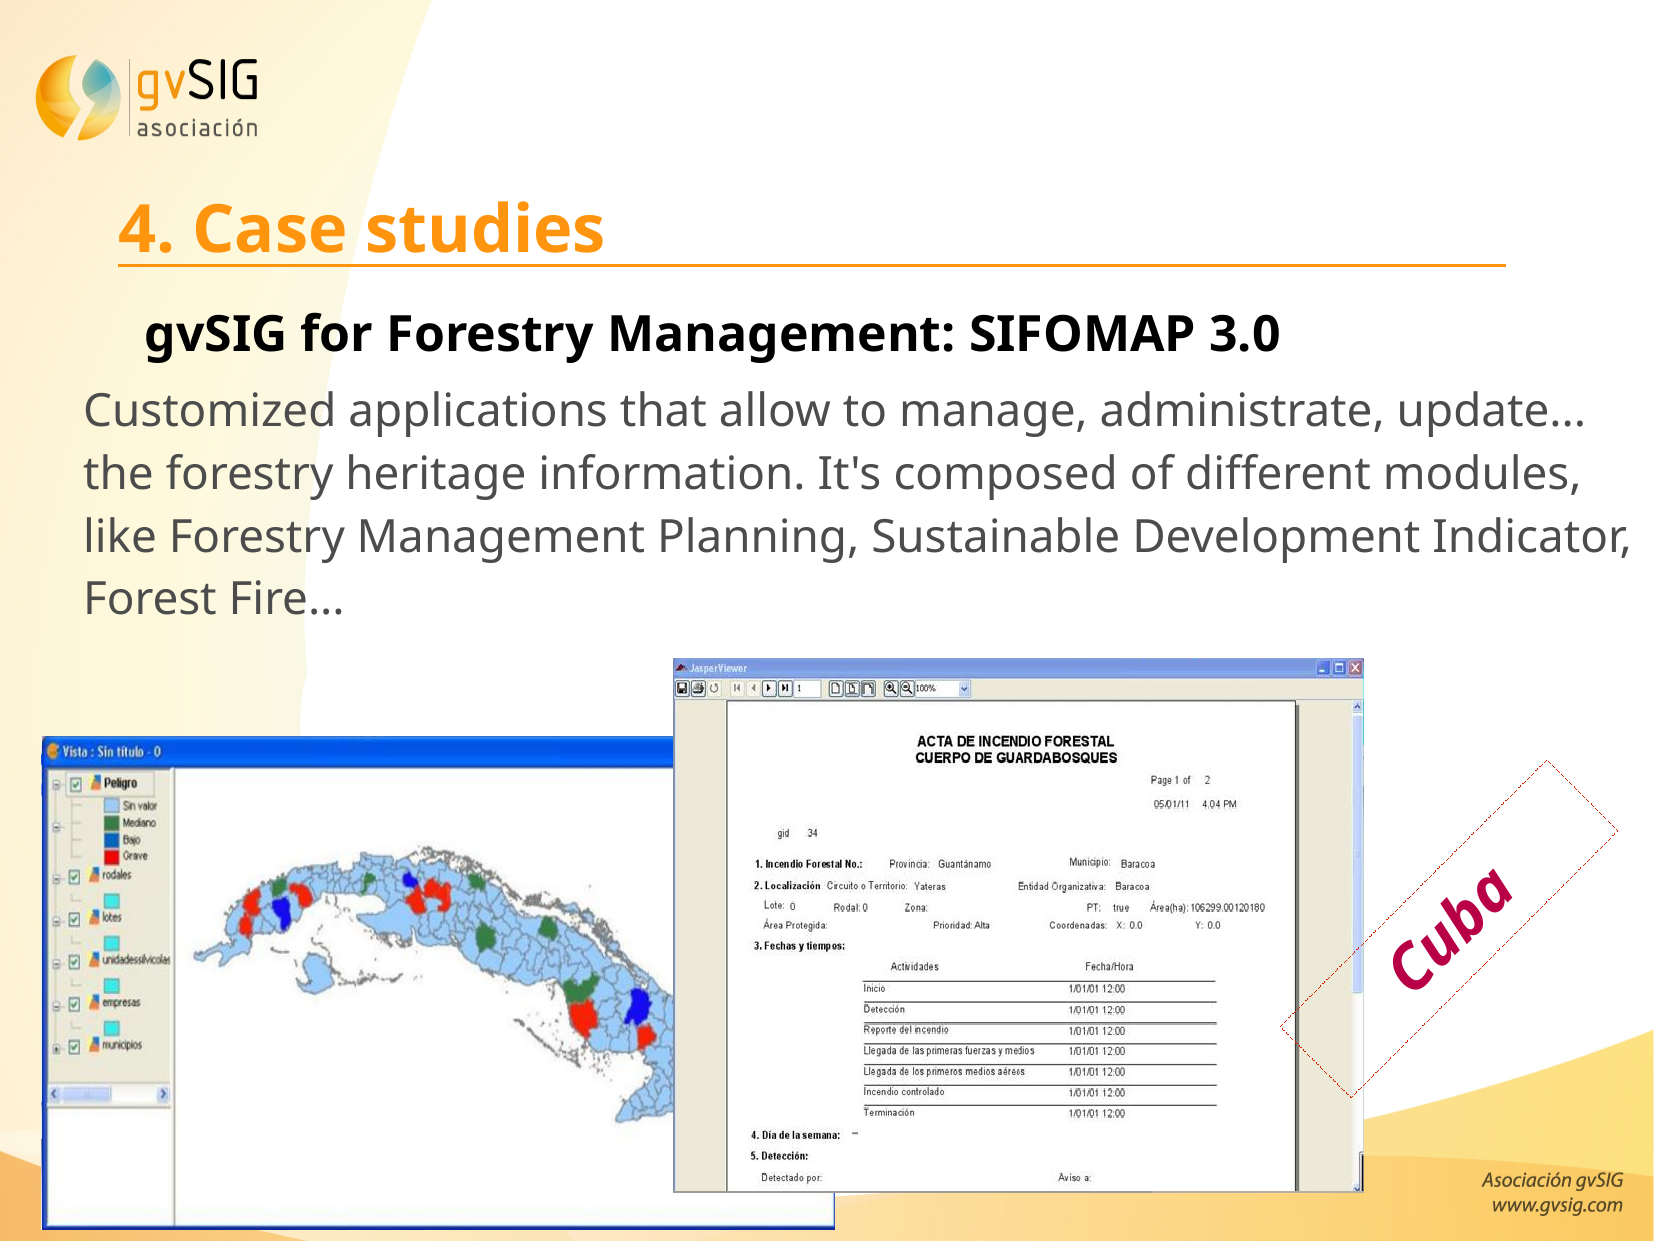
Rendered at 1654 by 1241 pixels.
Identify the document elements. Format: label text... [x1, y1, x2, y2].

title gvSIG for Forestry Management: SIFOMAP 3.0 [144, 277, 1440, 386]
picture [0, 0, 1654, 1241]
title Customized applications that allow to manage, administrate, update... the forestry heritage information. It's composed of different modules, like Forestry Management Planning, Sustainable Development Indicator, Forest Fire... [83, 396, 1654, 610]
text_box Cuba [1280, 759, 1618, 1098]
title 4. Case studies [118, 177, 1607, 276]
